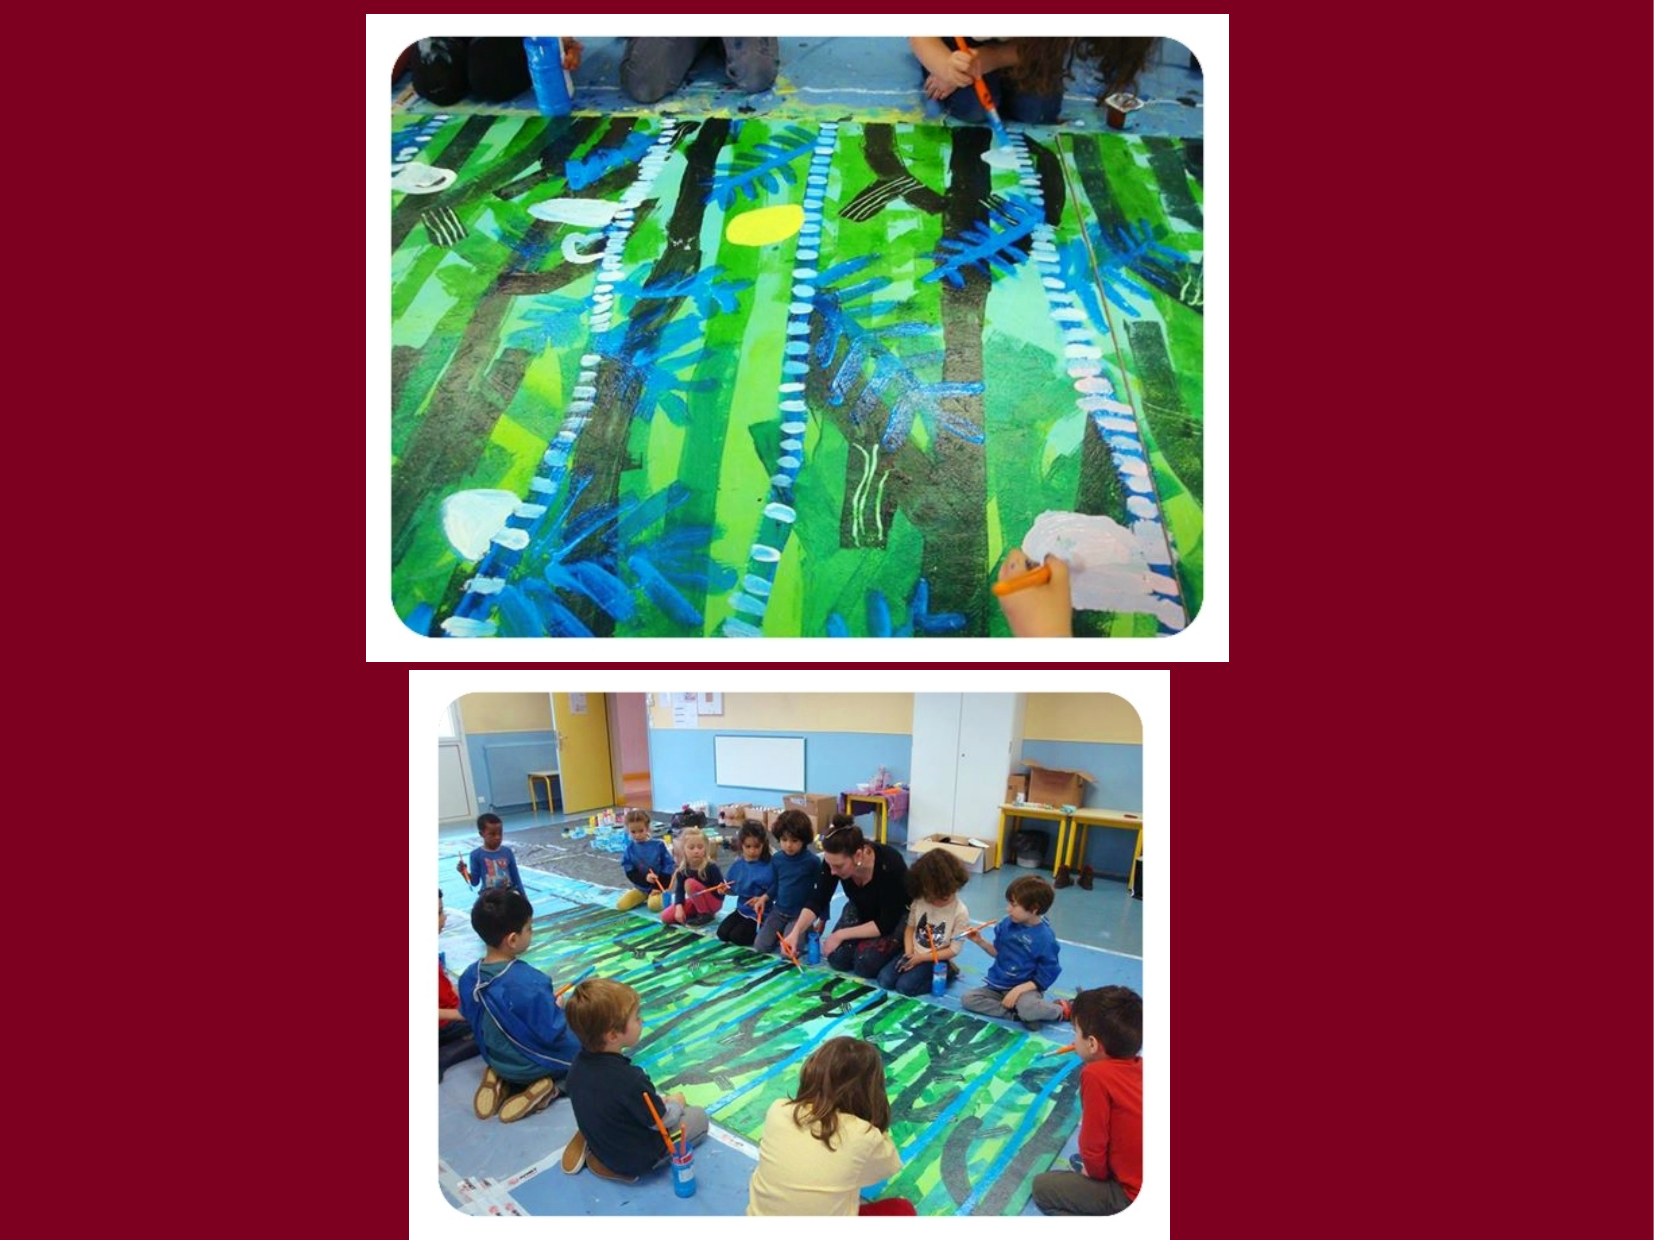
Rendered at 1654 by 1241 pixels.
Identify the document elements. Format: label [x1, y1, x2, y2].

picture [366, 14, 1229, 662]
picture [409, 670, 1170, 1241]
